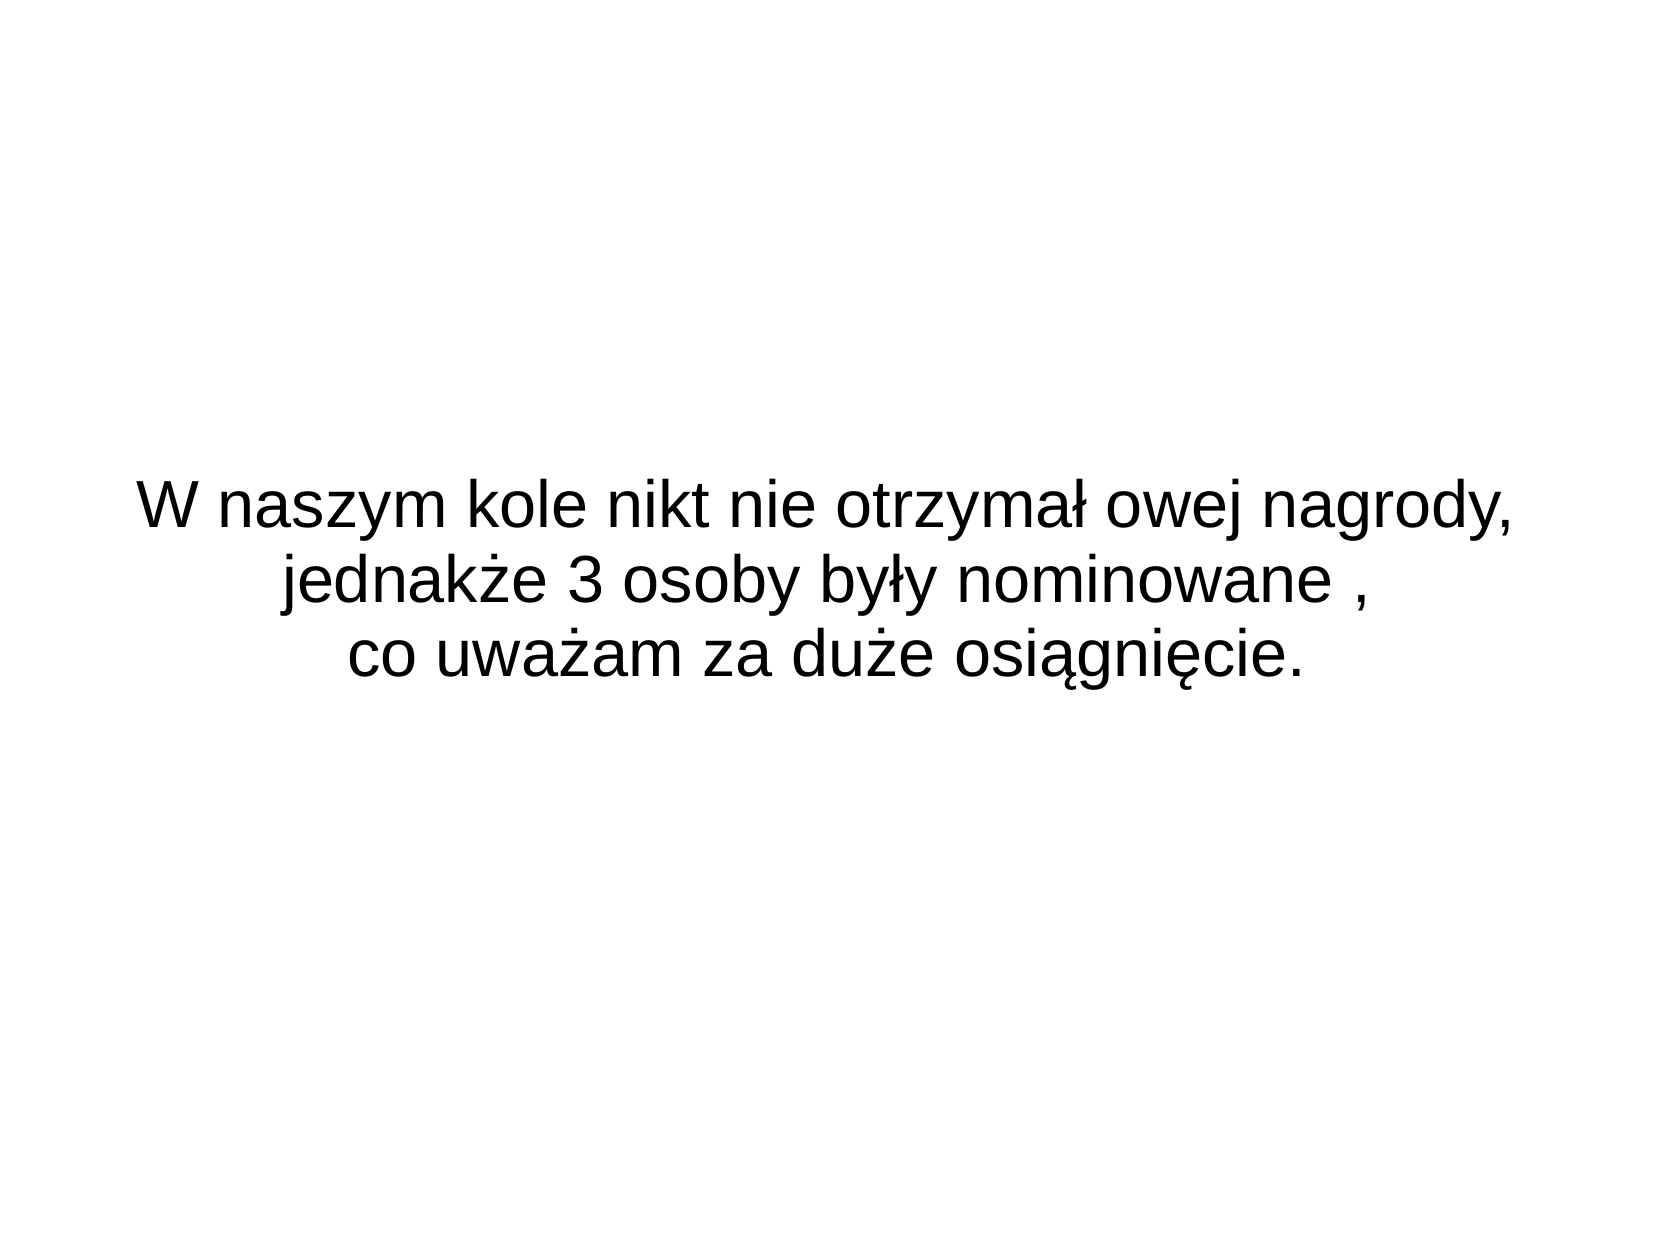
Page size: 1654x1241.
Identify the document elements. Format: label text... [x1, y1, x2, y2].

subtitle W naszym kole nikt nie otrzymał owej nagrody, jednakże 3 osoby były nominowane , co uważam za duże osiągnięcie. [82, 49, 1571, 1109]
